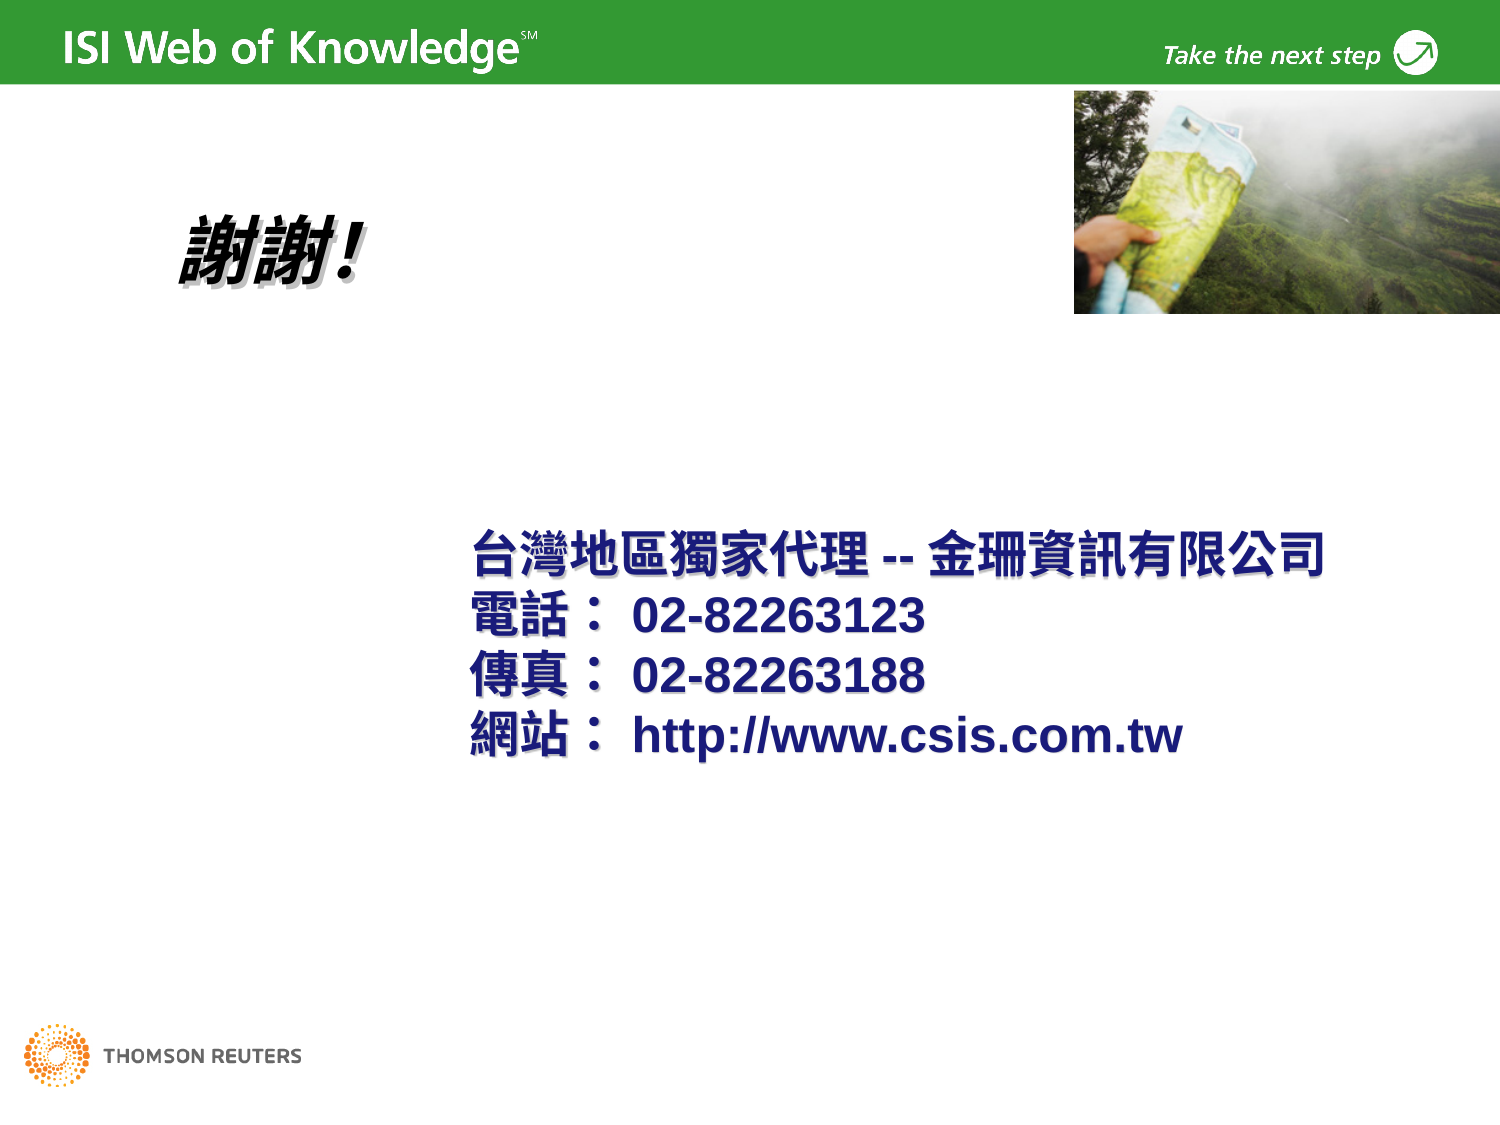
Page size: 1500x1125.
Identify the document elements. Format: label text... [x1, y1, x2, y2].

text_box 台灣地區獨家代理--金珊資訊有限公司 電話：02-82263123 傳真：02-82263188 網站：http://www.csis.com.tw [454, 515, 1400, 830]
text_box 謝謝！ [159, 196, 550, 382]
